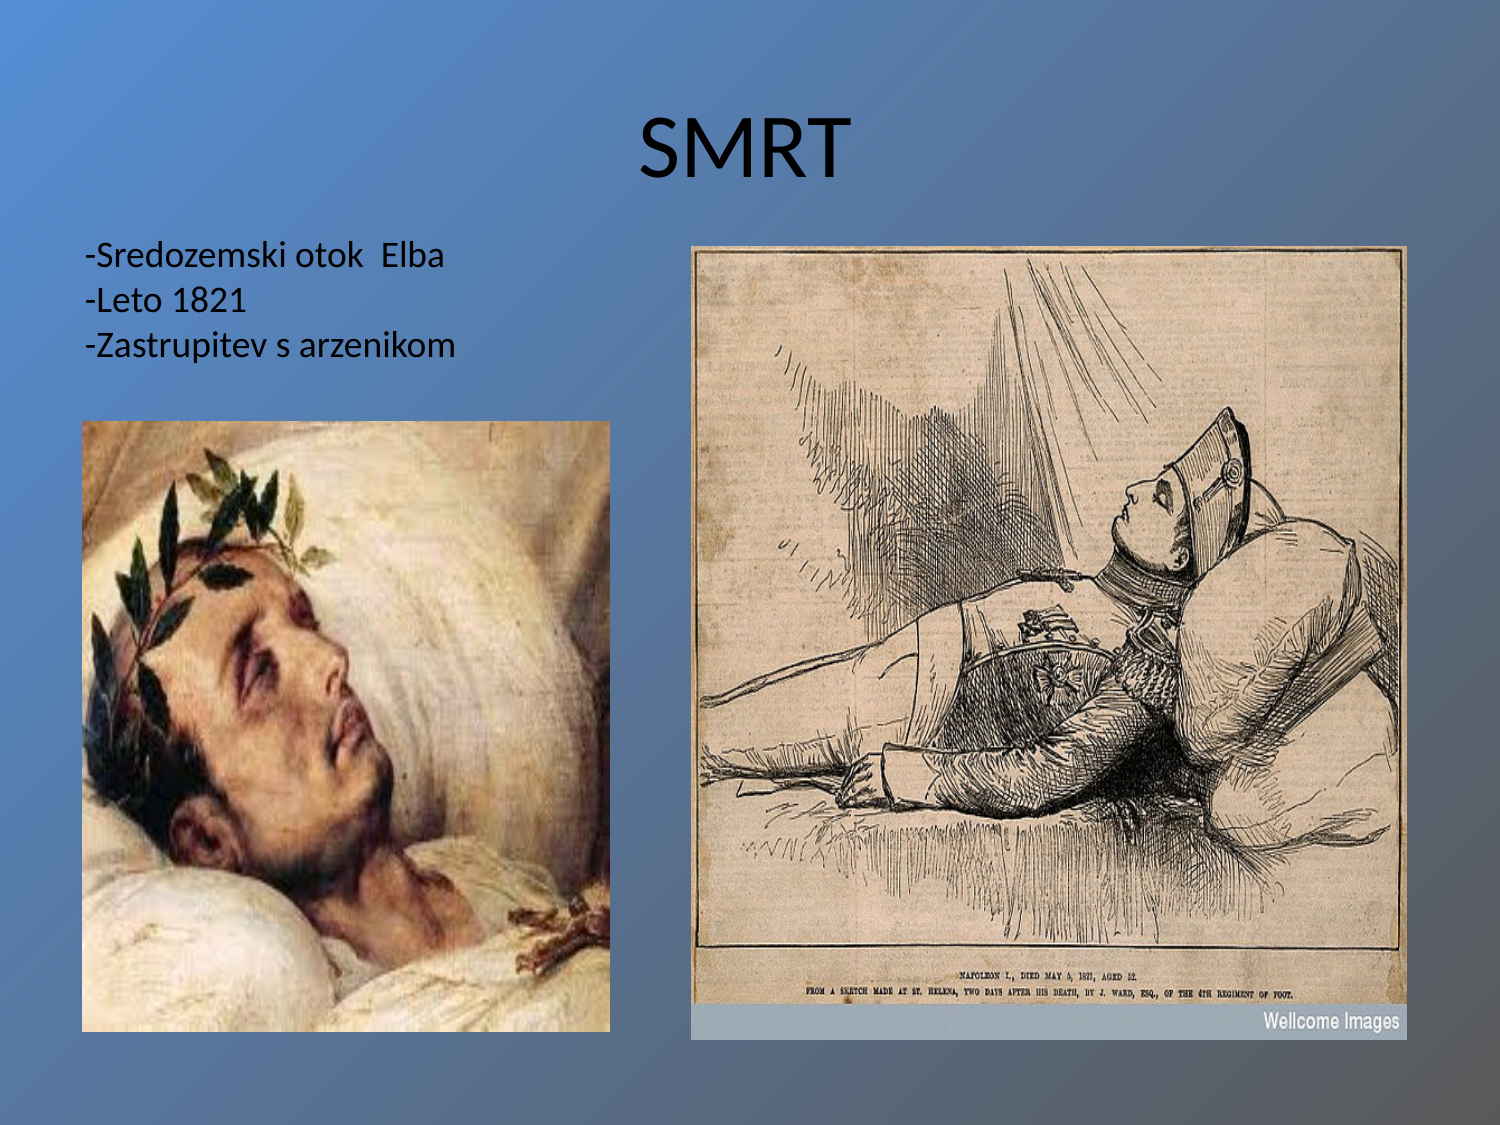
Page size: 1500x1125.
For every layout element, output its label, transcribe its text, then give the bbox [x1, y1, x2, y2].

picture [691, 246, 1407, 1040]
text_box -Sredozemski otok Elba -Leto 1821 -Zastrupitev s arzenikom [70, 222, 704, 373]
picture [82, 421, 610, 1032]
title SMRT [70, 46, 1421, 235]
